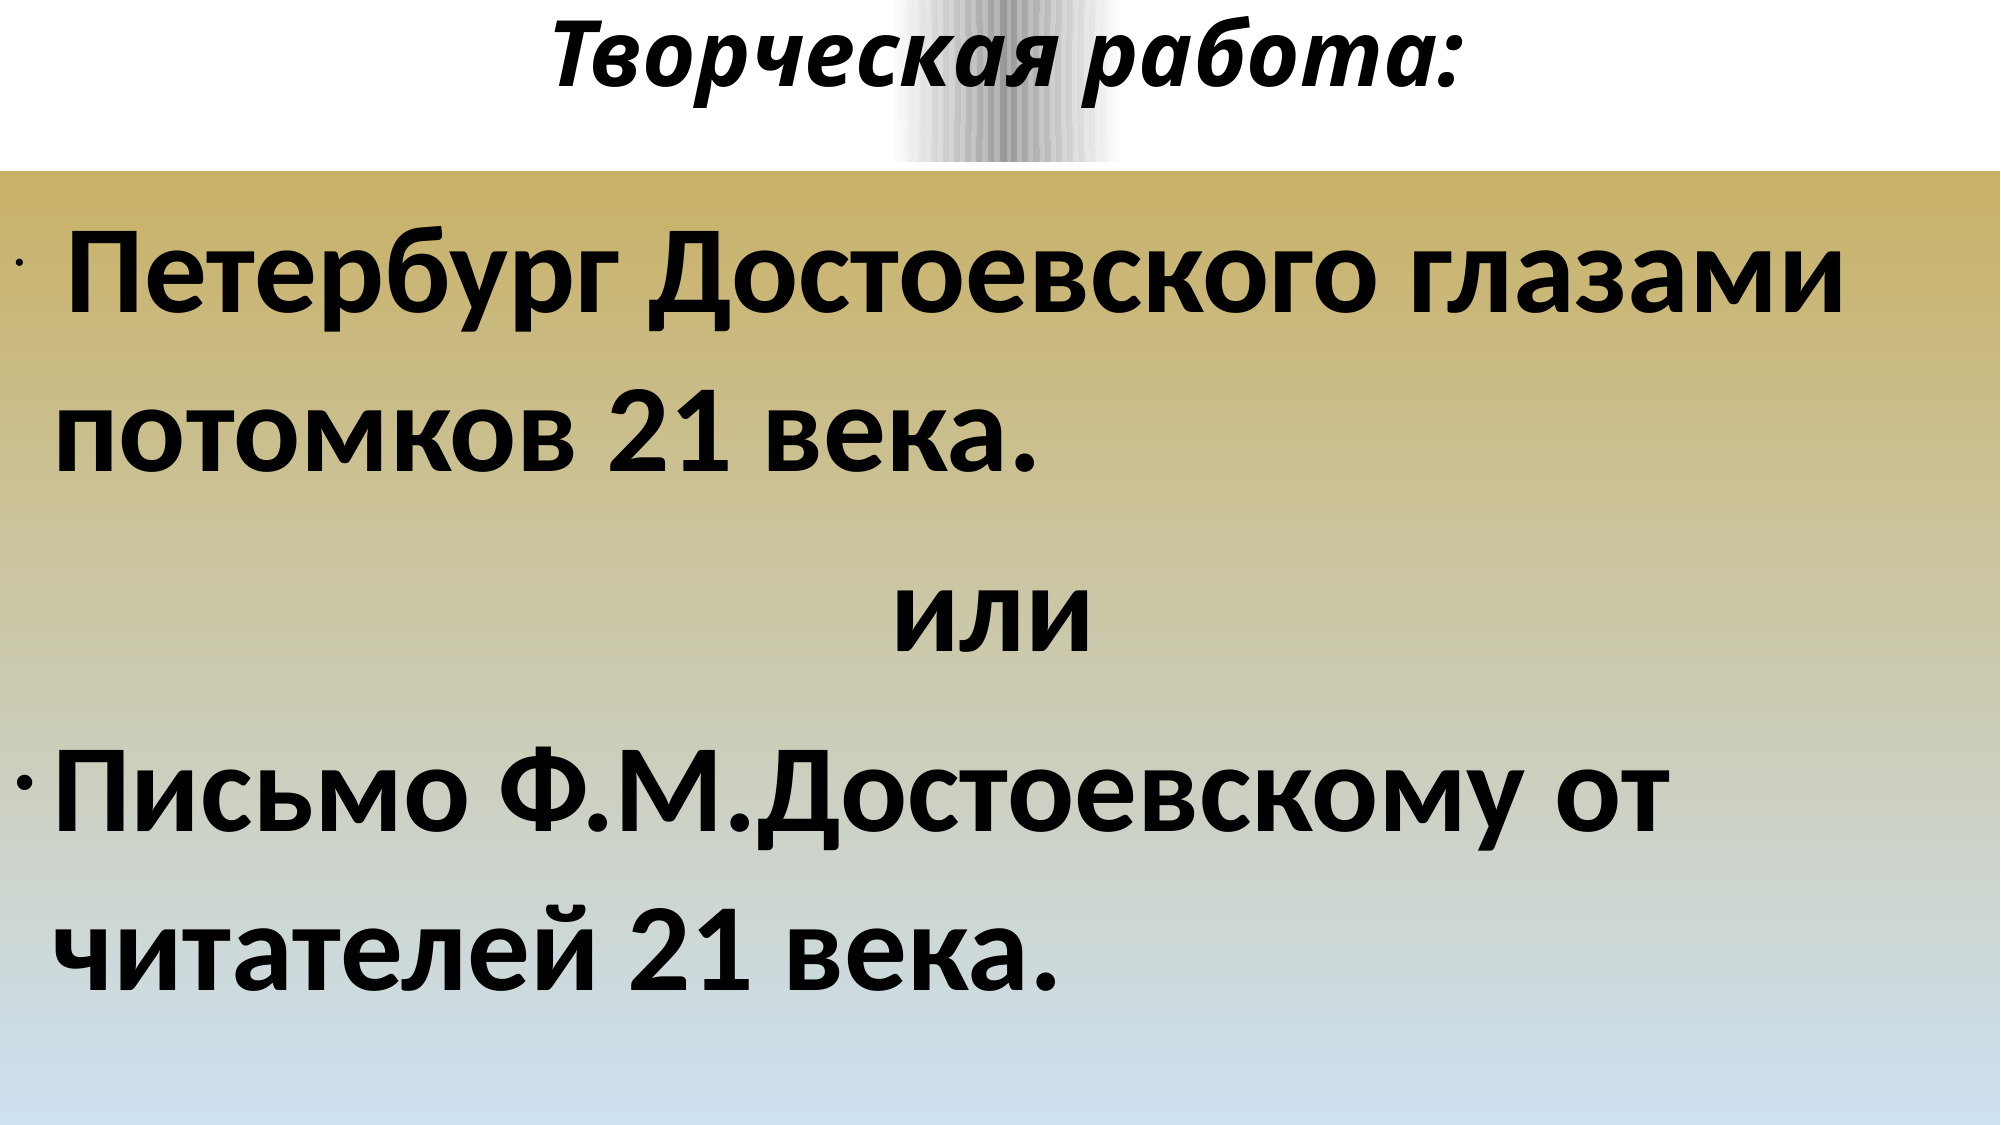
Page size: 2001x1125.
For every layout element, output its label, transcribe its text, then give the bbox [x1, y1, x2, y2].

title Творческая работа: [0, 0, 2000, 162]
list Петербург Достоевского глазами потомков 21 века. или Письмо Ф.М.Достоевскому от читателей 21 века. [0, 171, 2000, 1125]
